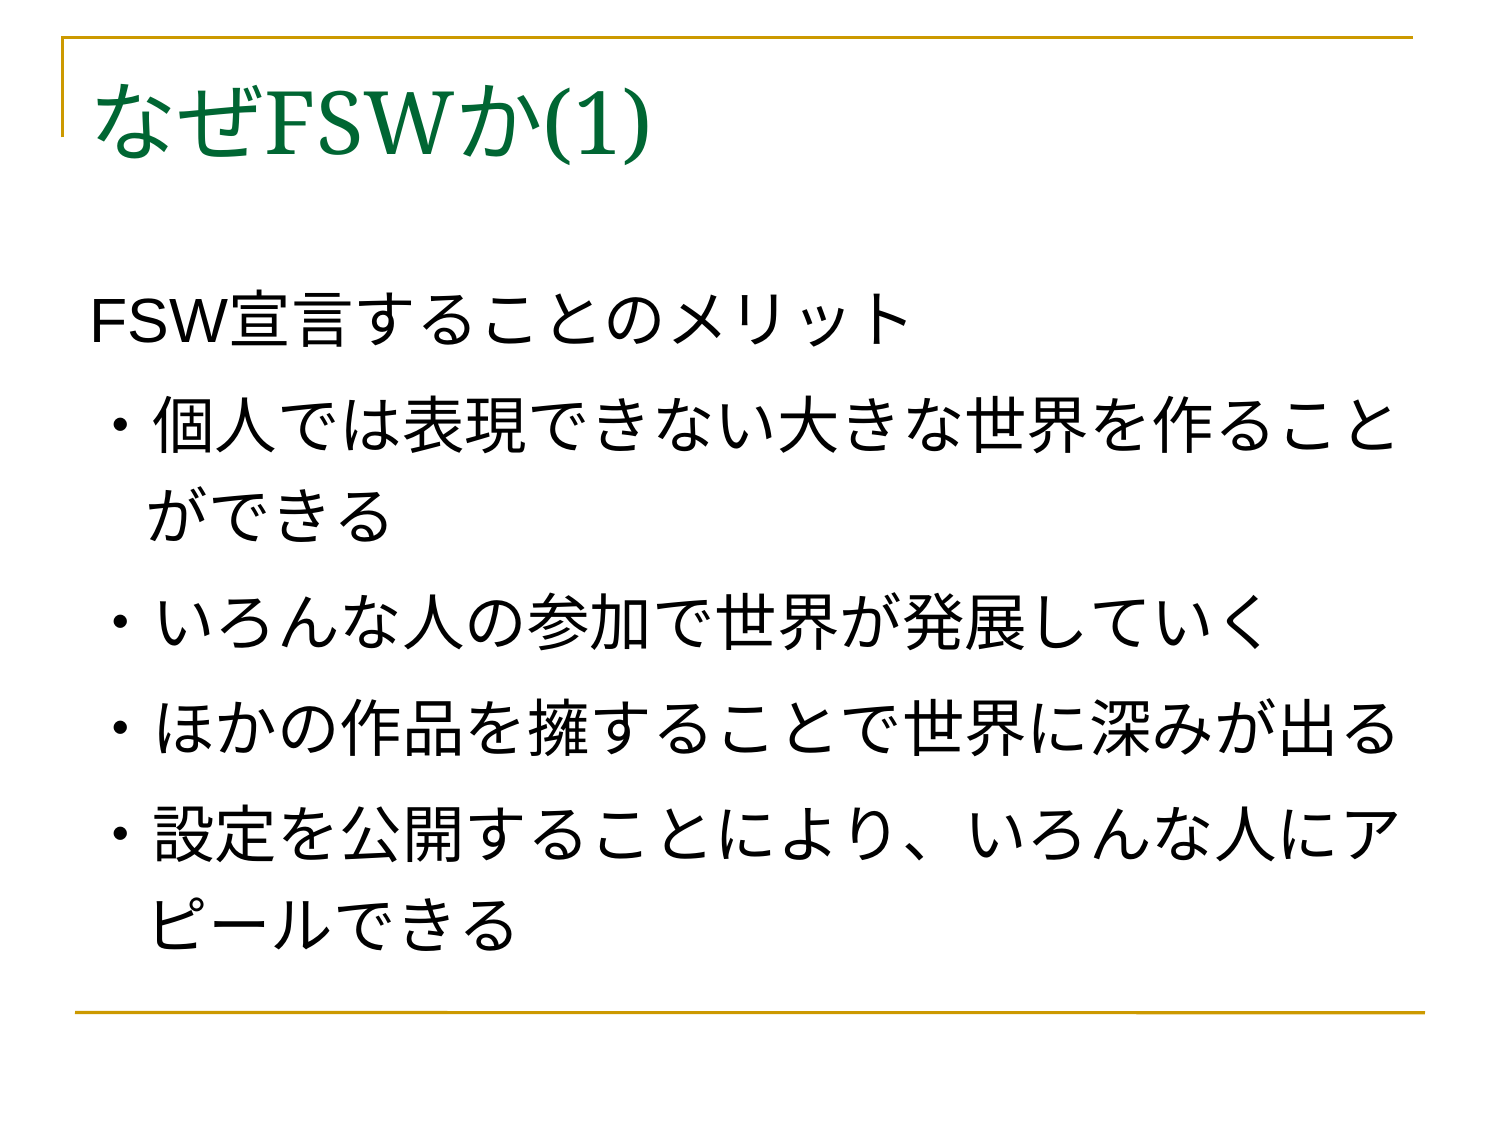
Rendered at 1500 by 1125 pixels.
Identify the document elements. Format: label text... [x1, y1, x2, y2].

title なぜFSWか(1)‏ [75, 45, 1426, 233]
list FSW宣言することのメリット ・個人では表現できない大きな世界を作ることができる ・いろんな人の参加で世界が発展していく ・ほかの作品を擁することで世界に深みが出る ・設定を公開することにより、いろんな人にアピールできる [75, 262, 1426, 1006]
